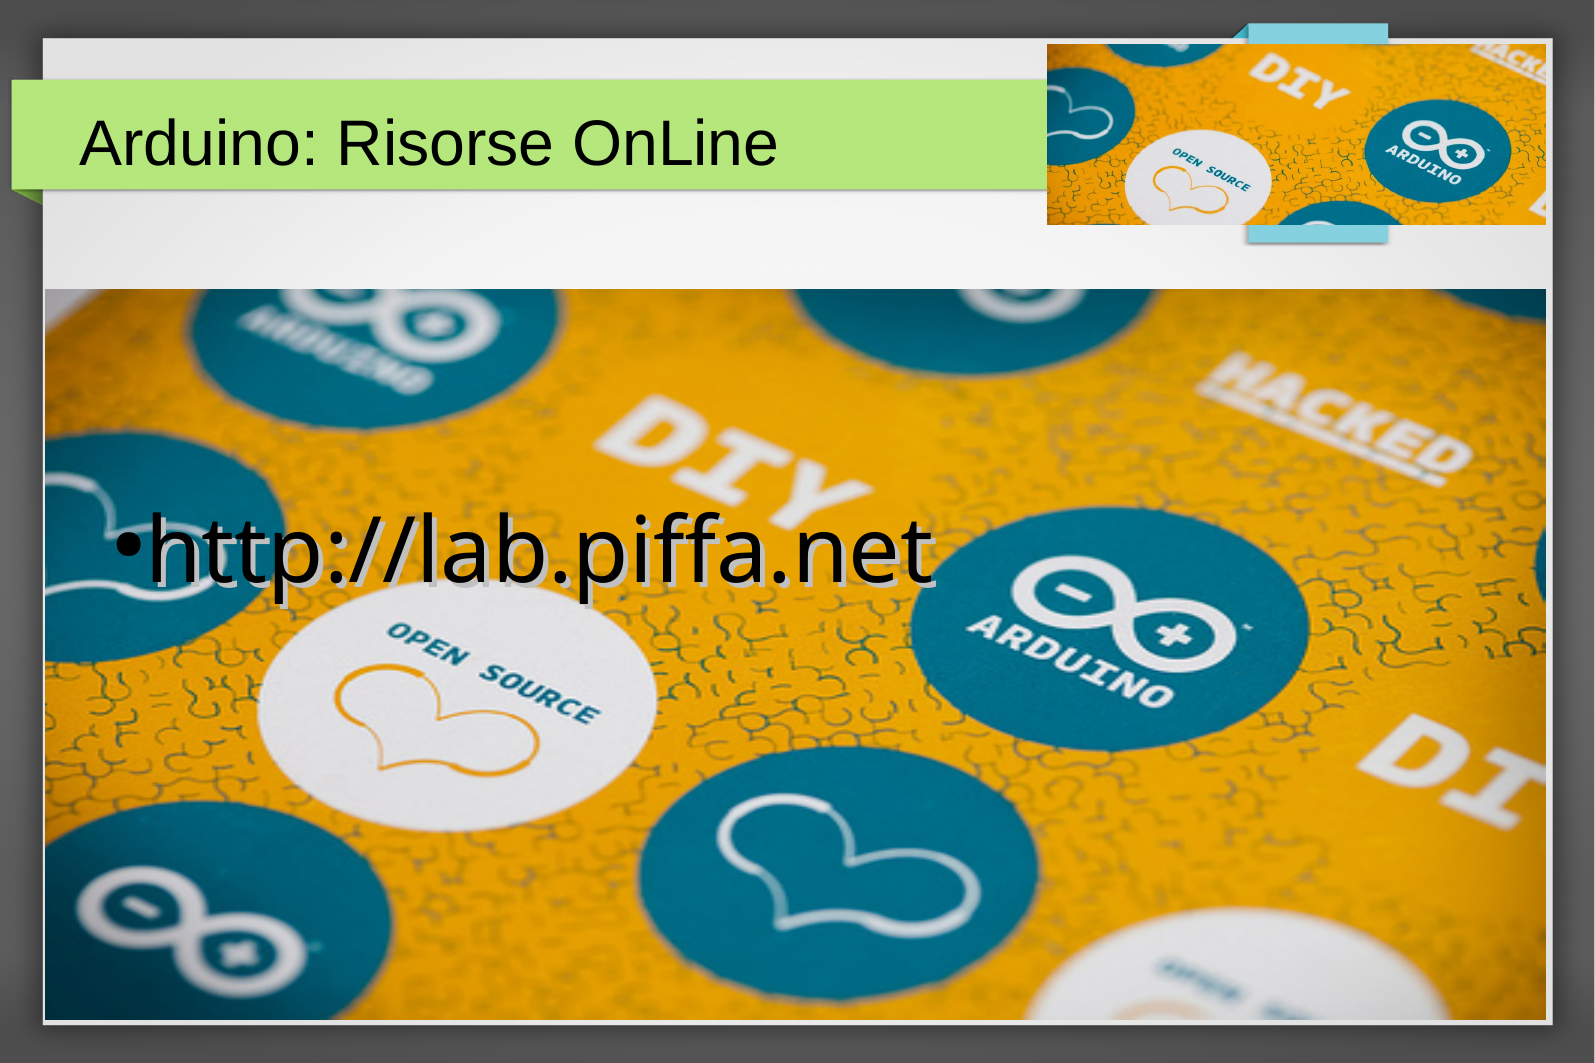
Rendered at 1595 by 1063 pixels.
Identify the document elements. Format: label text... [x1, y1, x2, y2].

title Arduino: Risorse OnLine [79, 92, 1047, 194]
subtitle http://lab.piffa.net [80, 299, 966, 795]
picture [0, 0, 1595, 1063]
